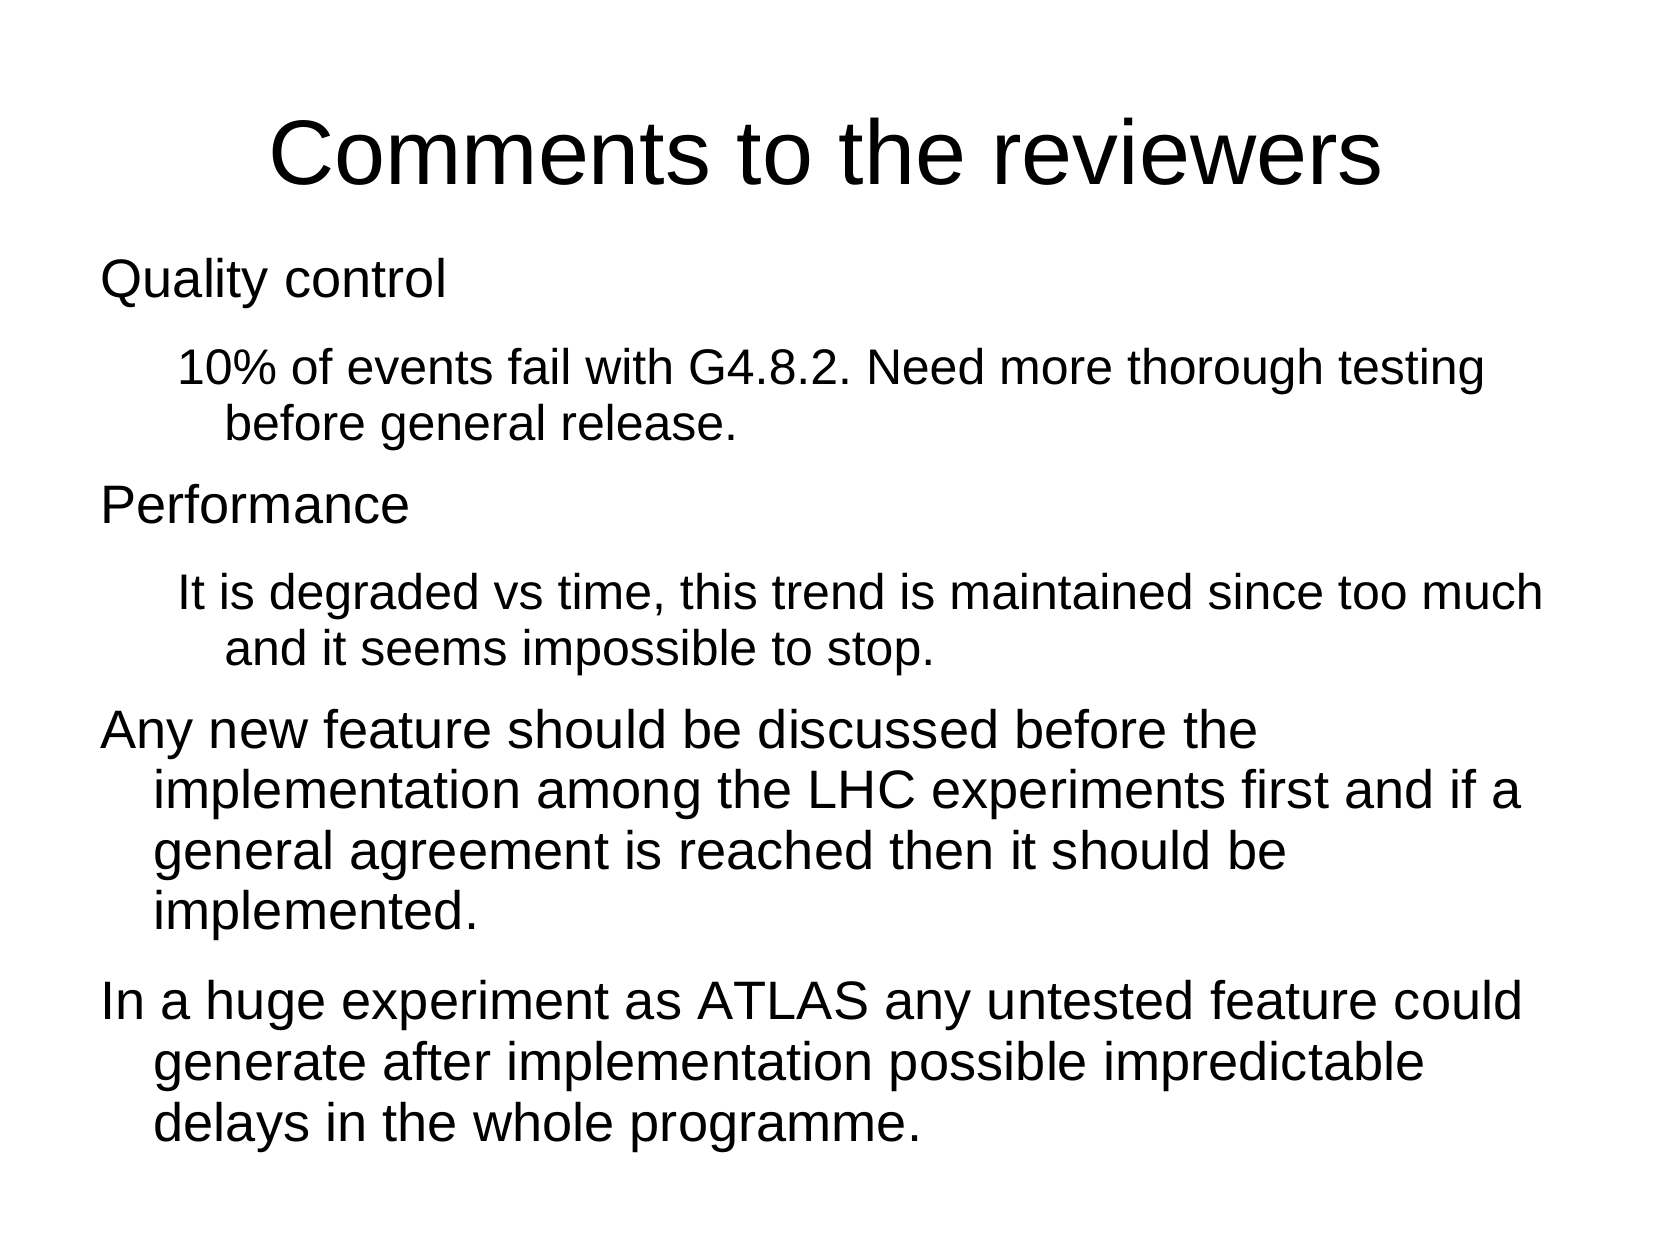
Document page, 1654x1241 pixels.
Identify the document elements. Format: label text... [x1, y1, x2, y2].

list Quality control 10% of events fail with G4.8.2. Need more thorough testing before general release. Performance It is degraded vs time, this trend is maintained since too much and it seems impossible to stop. Any new feature should be discussed before the implementation among the LHC experiments first and if a general agreement is reached then it should be implemented. In a huge experiment as ATLAS any untested feature could generate after implementation possible impredictable delays in the whole programme. [82, 248, 1571, 1171]
title Comments to the reviewers [82, 49, 1571, 248]
